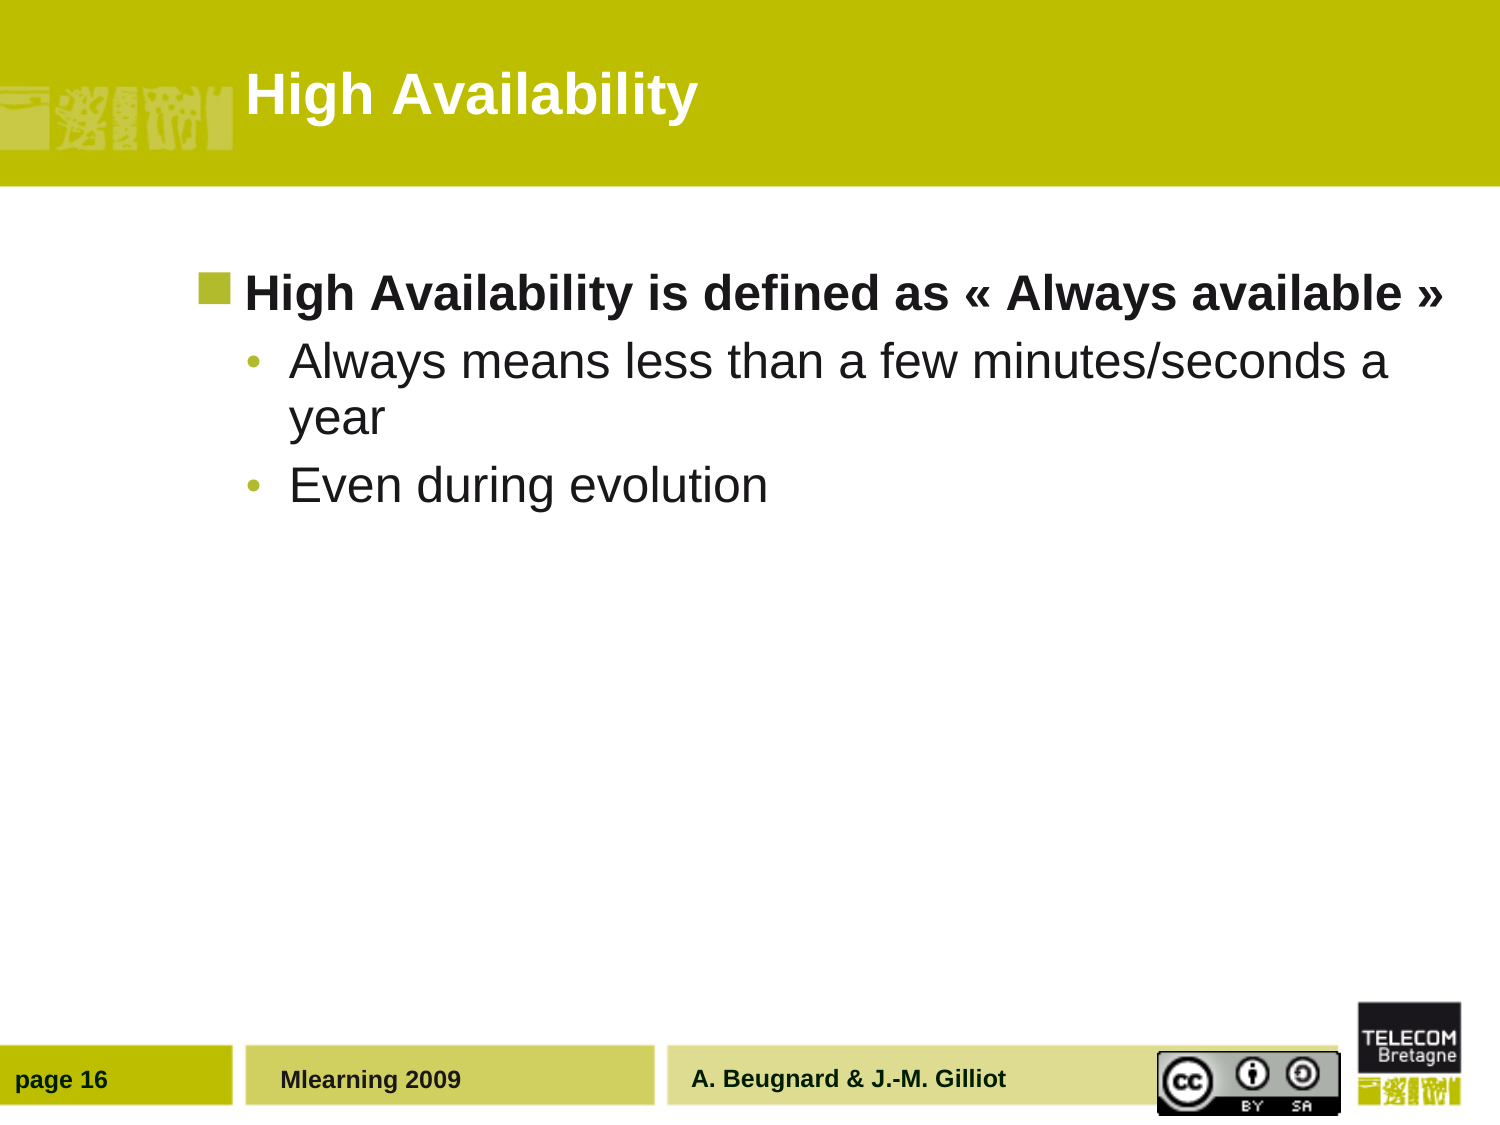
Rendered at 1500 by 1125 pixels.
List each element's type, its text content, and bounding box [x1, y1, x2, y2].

title High Availability [245, 31, 1459, 158]
picture [0, 0, 1500, 1125]
list High Availability is defined as « Always available » Always means less than a few minutes/seconds a year Even during evolution [200, 265, 1459, 987]
